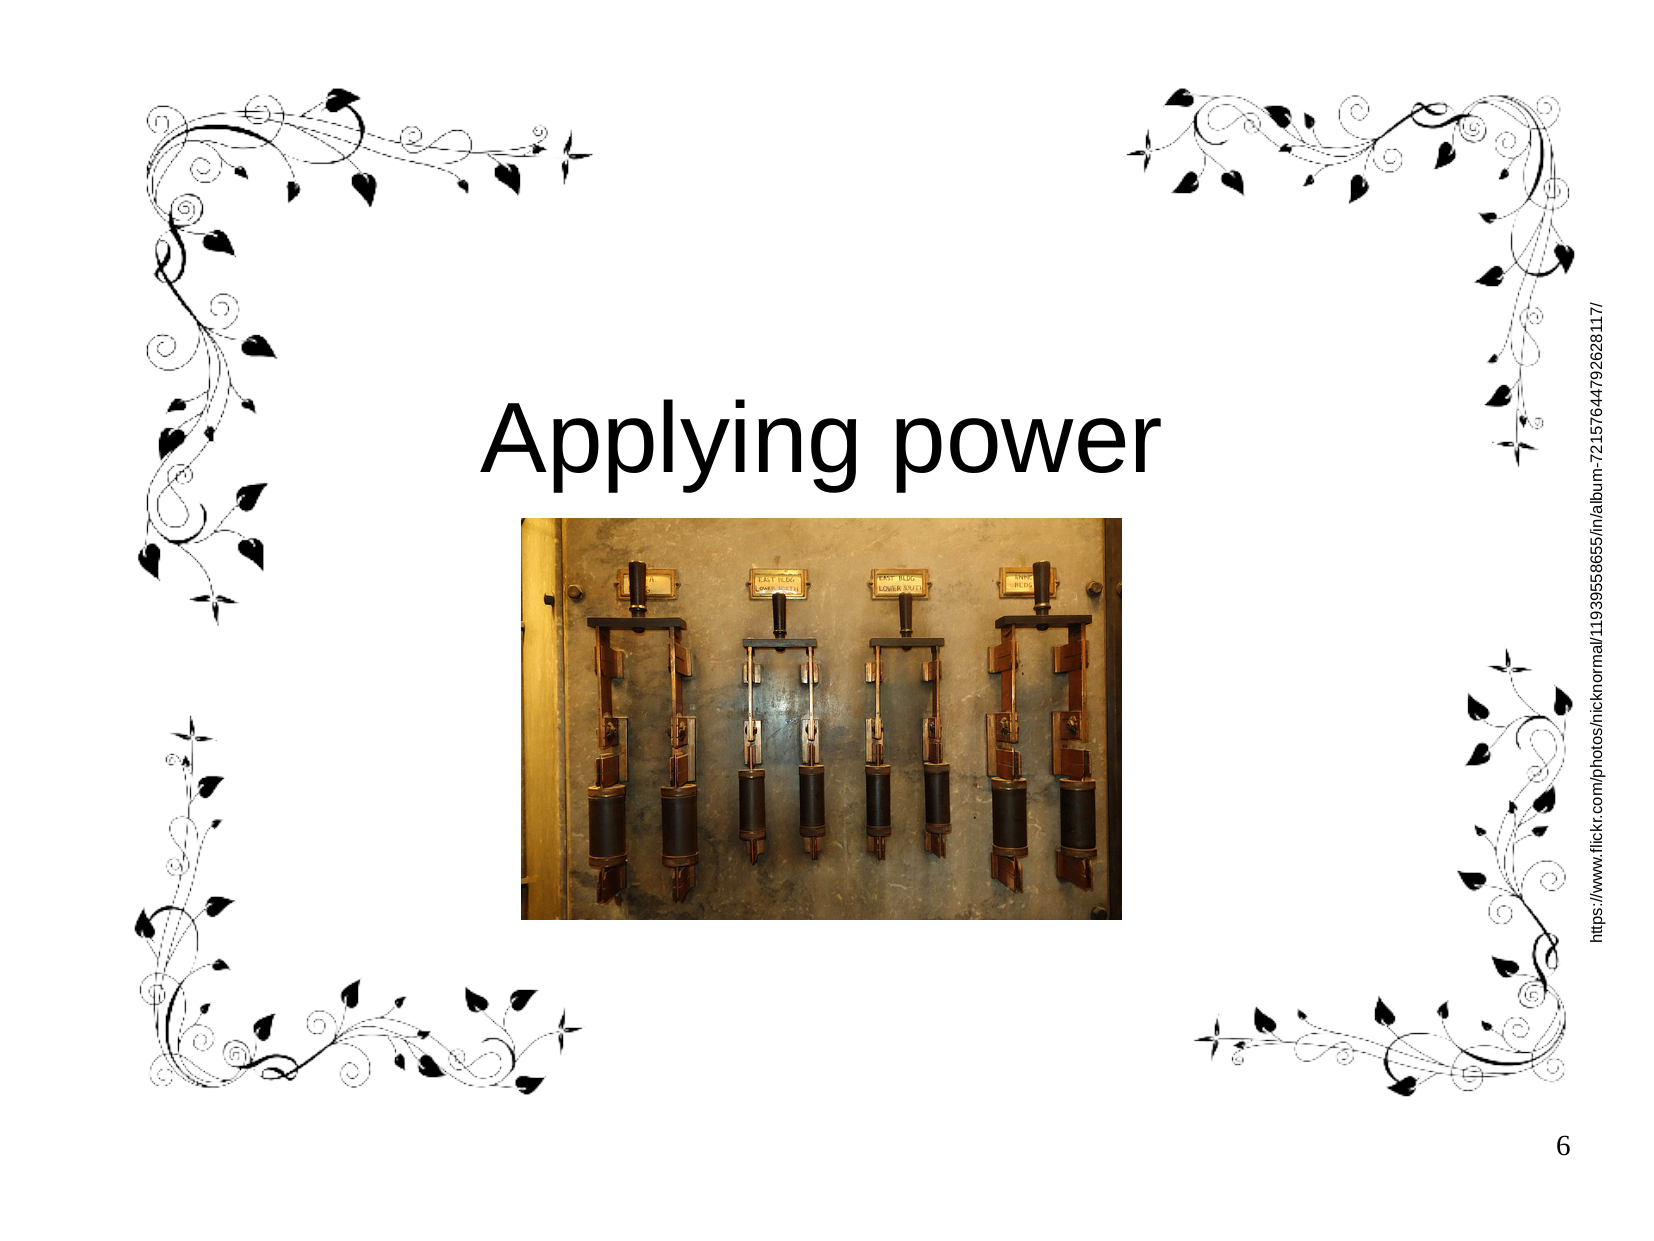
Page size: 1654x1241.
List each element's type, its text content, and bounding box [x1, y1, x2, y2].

picture [128, 80, 1580, 1102]
text_box Applying power [465, 375, 1179, 502]
text_box https://www.flickr.com/photos/nicknormal/11939558655/in/album-72157644792628117/ [1579, 285, 1611, 959]
